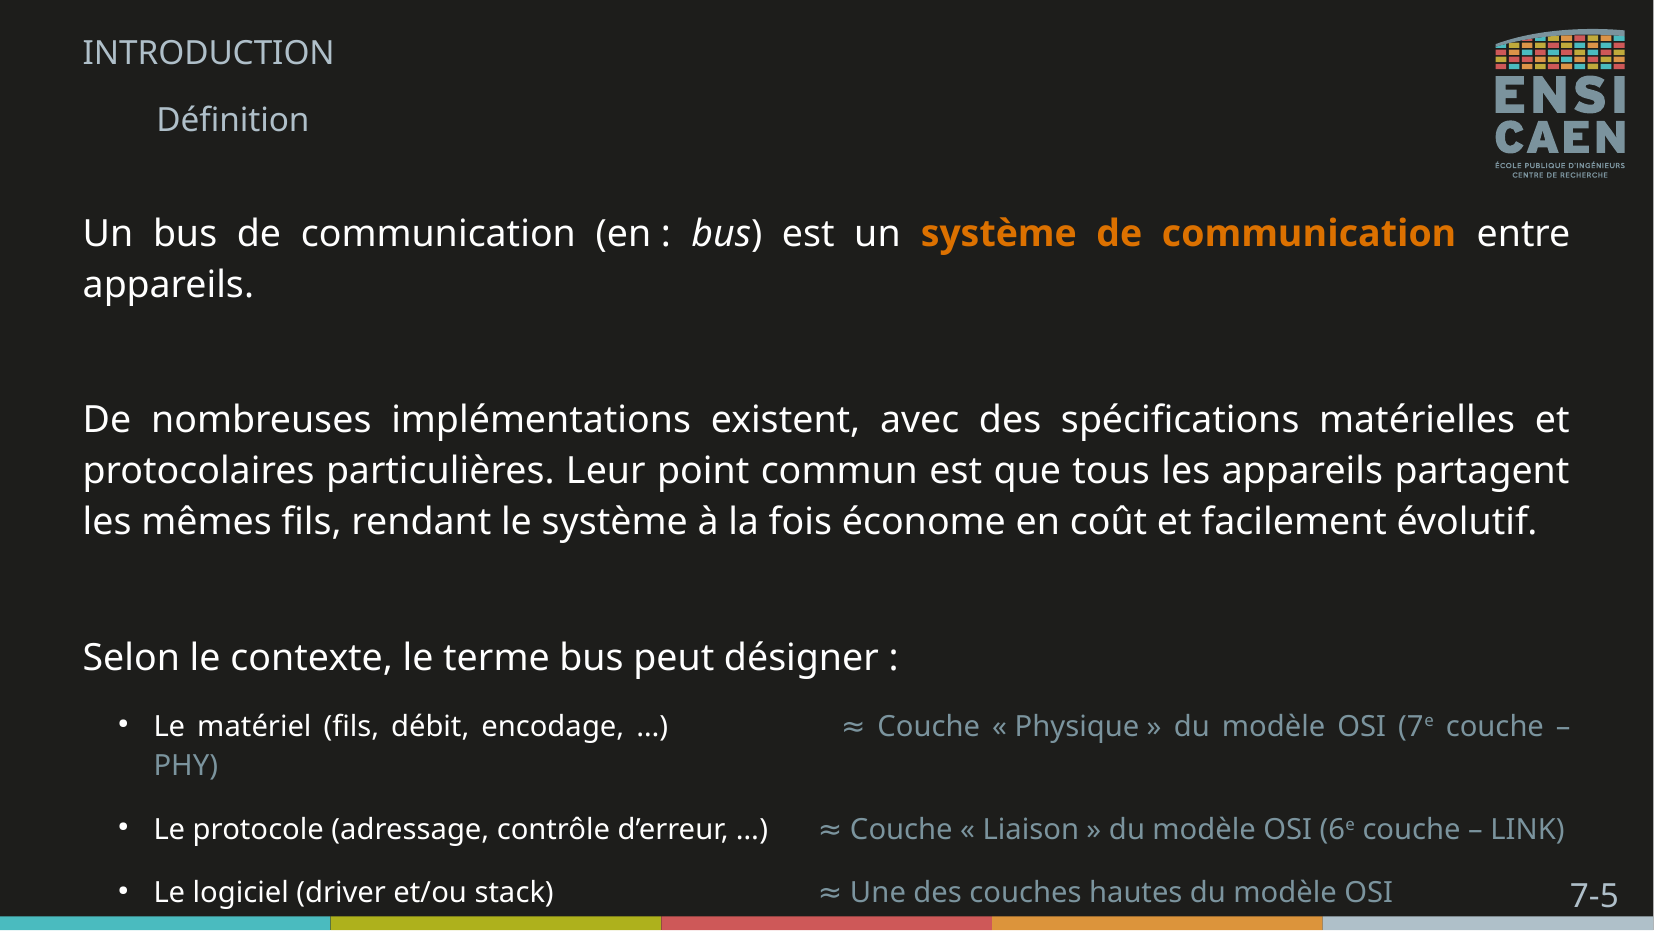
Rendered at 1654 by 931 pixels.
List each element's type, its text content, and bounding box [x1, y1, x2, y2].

list Un bus de communication (en : bus) est un système de communication entre appareils. De nombreuses implémentations existent, avec des spécifications matérielles et protocolaires particulières. Leur point commun est que tous les appareils partagent les mêmes fils, rendant le système à la fois économe en coût et facilement évolutif. Selon le contexte, le terme bus peut désigner : Le matériel (fils, débit, encodage, …) ≈ Couche « Physique » du modèle OSI (7e couche – PHY) Le protocole (adressage, contrôle d’erreur, …) ≈ Couche « Liaison » du modèle OSI (6e couche – LINK) Le logiciel (driver et/ou stack) ≈ Une des couches hautes du modèle OSI [82, 206, 1571, 916]
title INTRODUCTION Définition [82, 0, 1467, 148]
